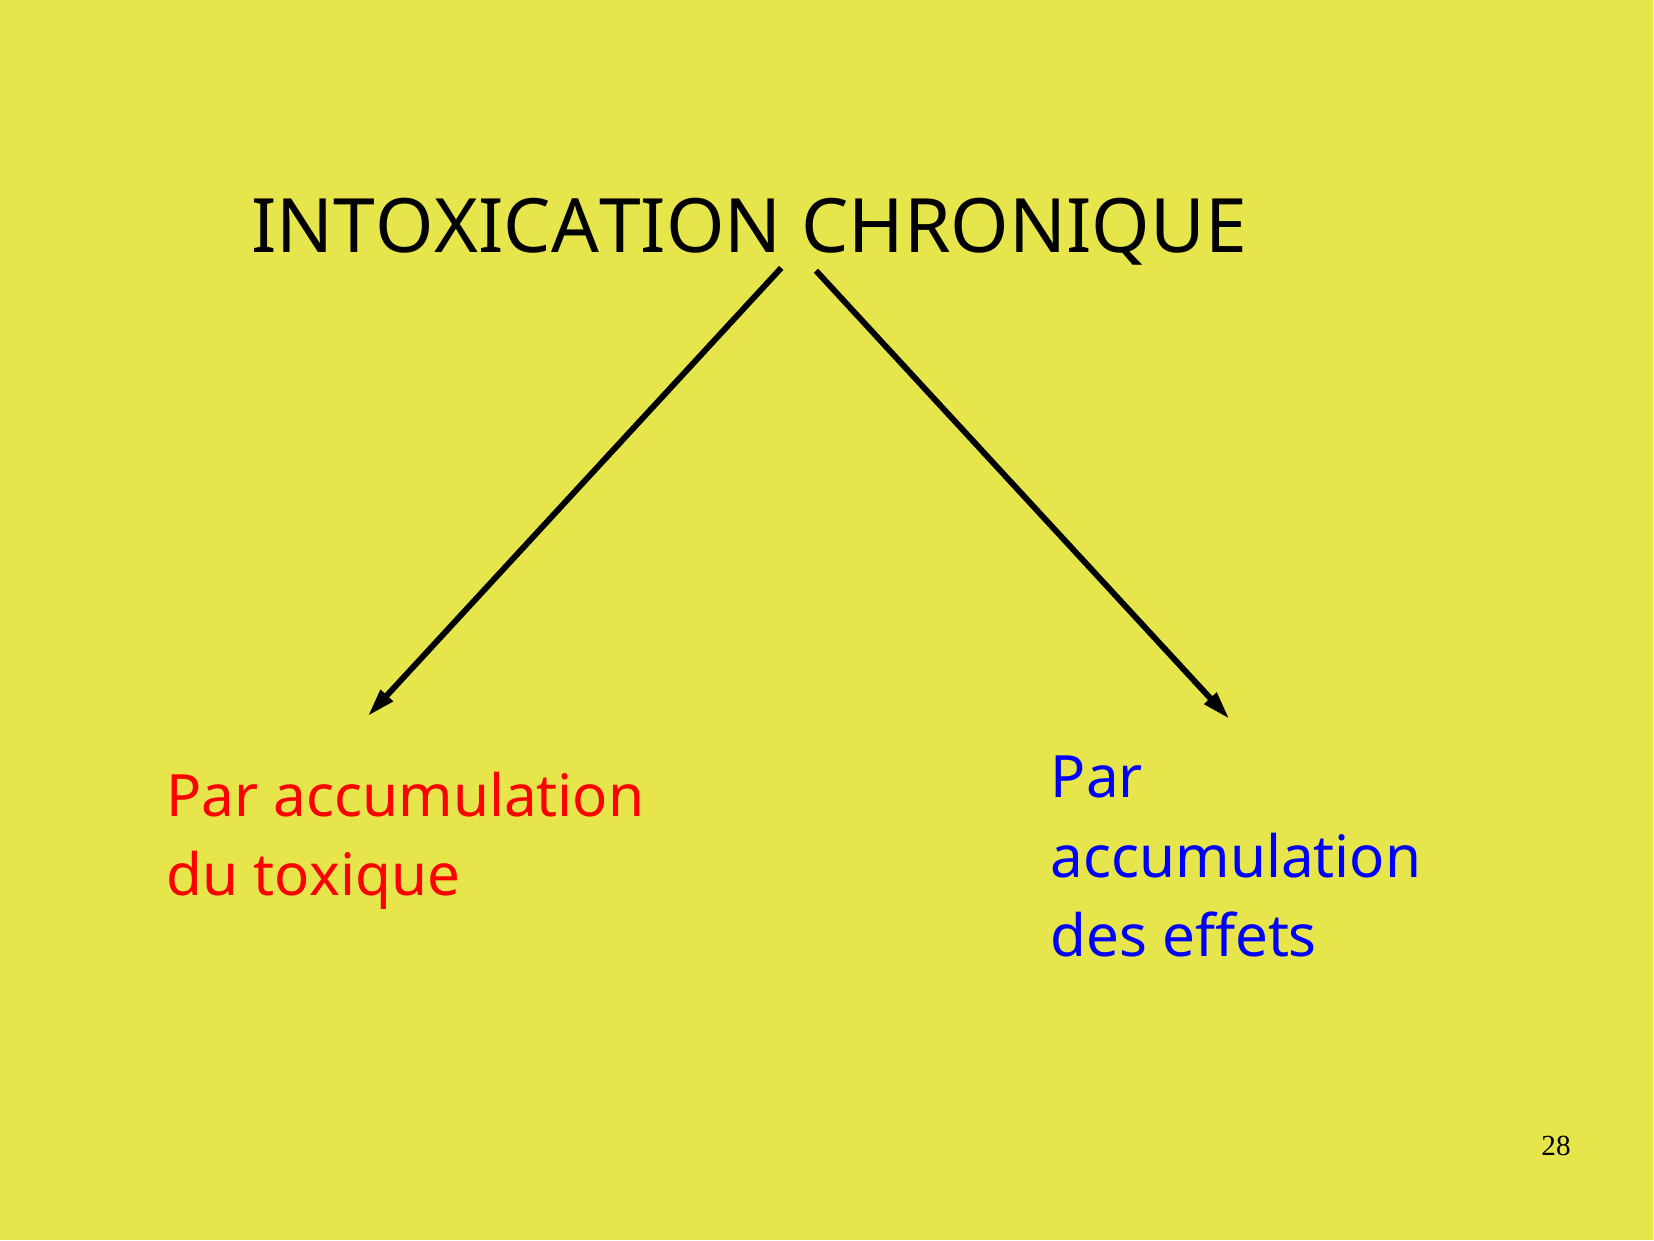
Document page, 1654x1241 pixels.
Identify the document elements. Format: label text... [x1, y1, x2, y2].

text_box INTOXICATION CHRONIQUE [236, 164, 1397, 285]
text_box Par accumulation du toxique [151, 746, 665, 942]
text_box Par accumulation des effets [1036, 728, 1541, 924]
